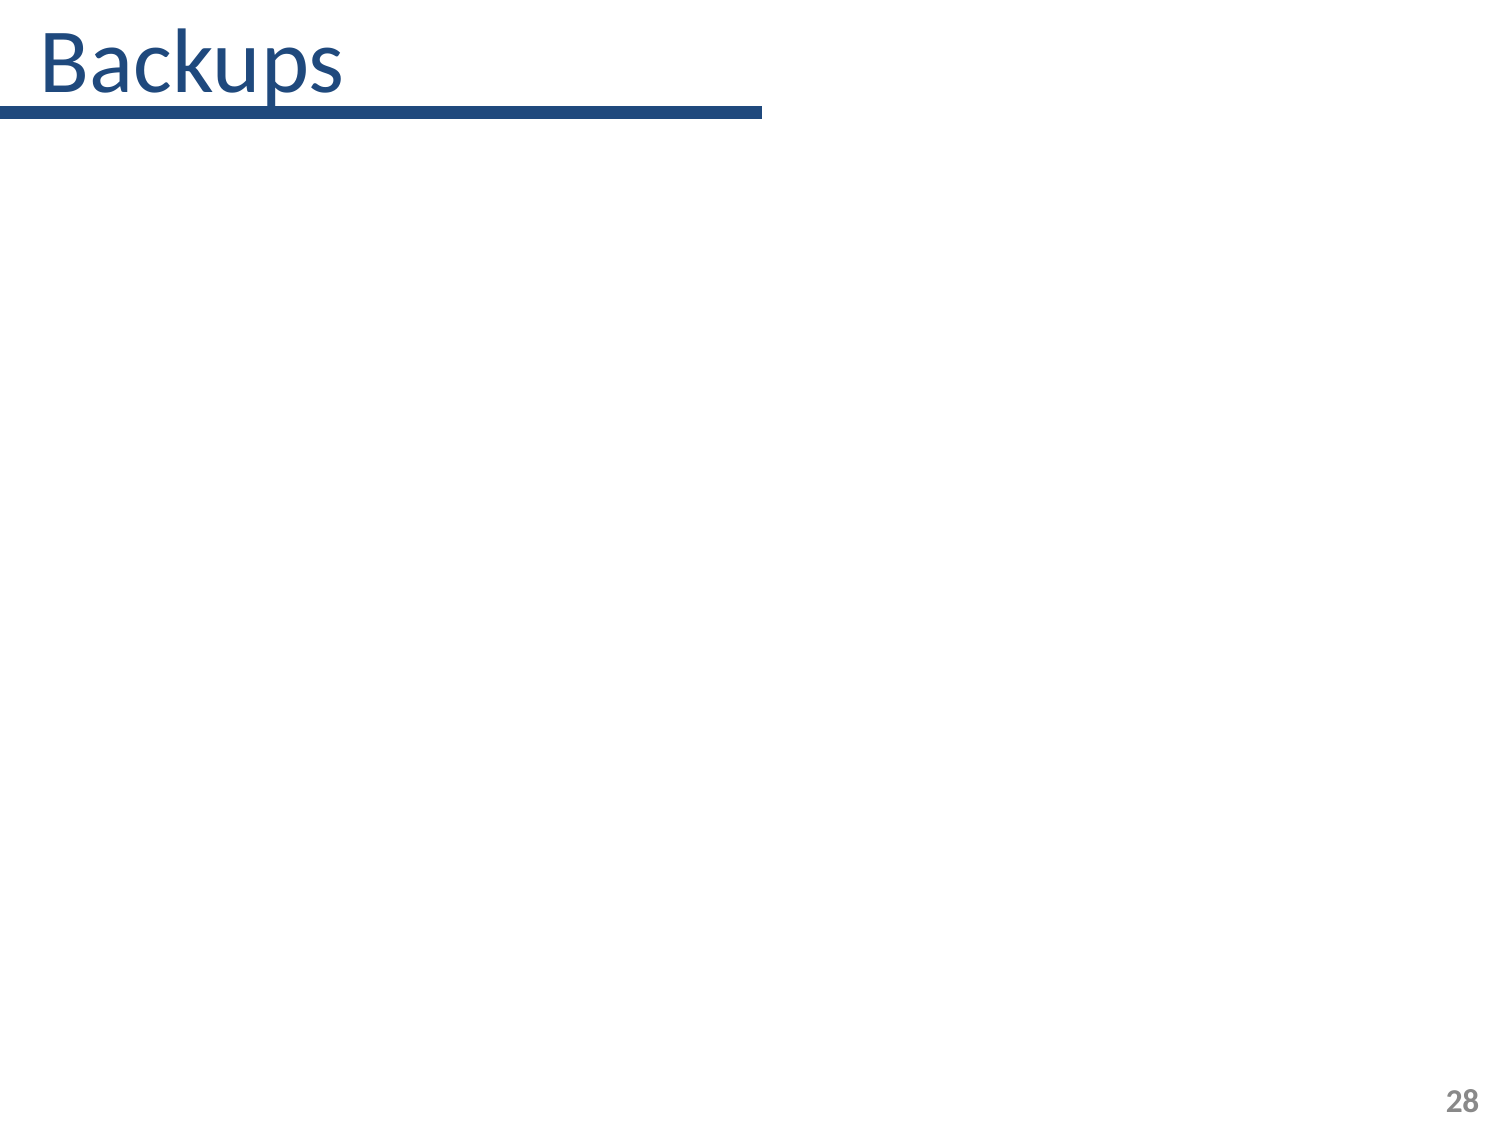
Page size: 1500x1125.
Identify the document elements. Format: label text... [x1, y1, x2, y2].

slide_number <number> [1410, 1080, 1495, 1118]
title Backups [24, 6, 1475, 107]
